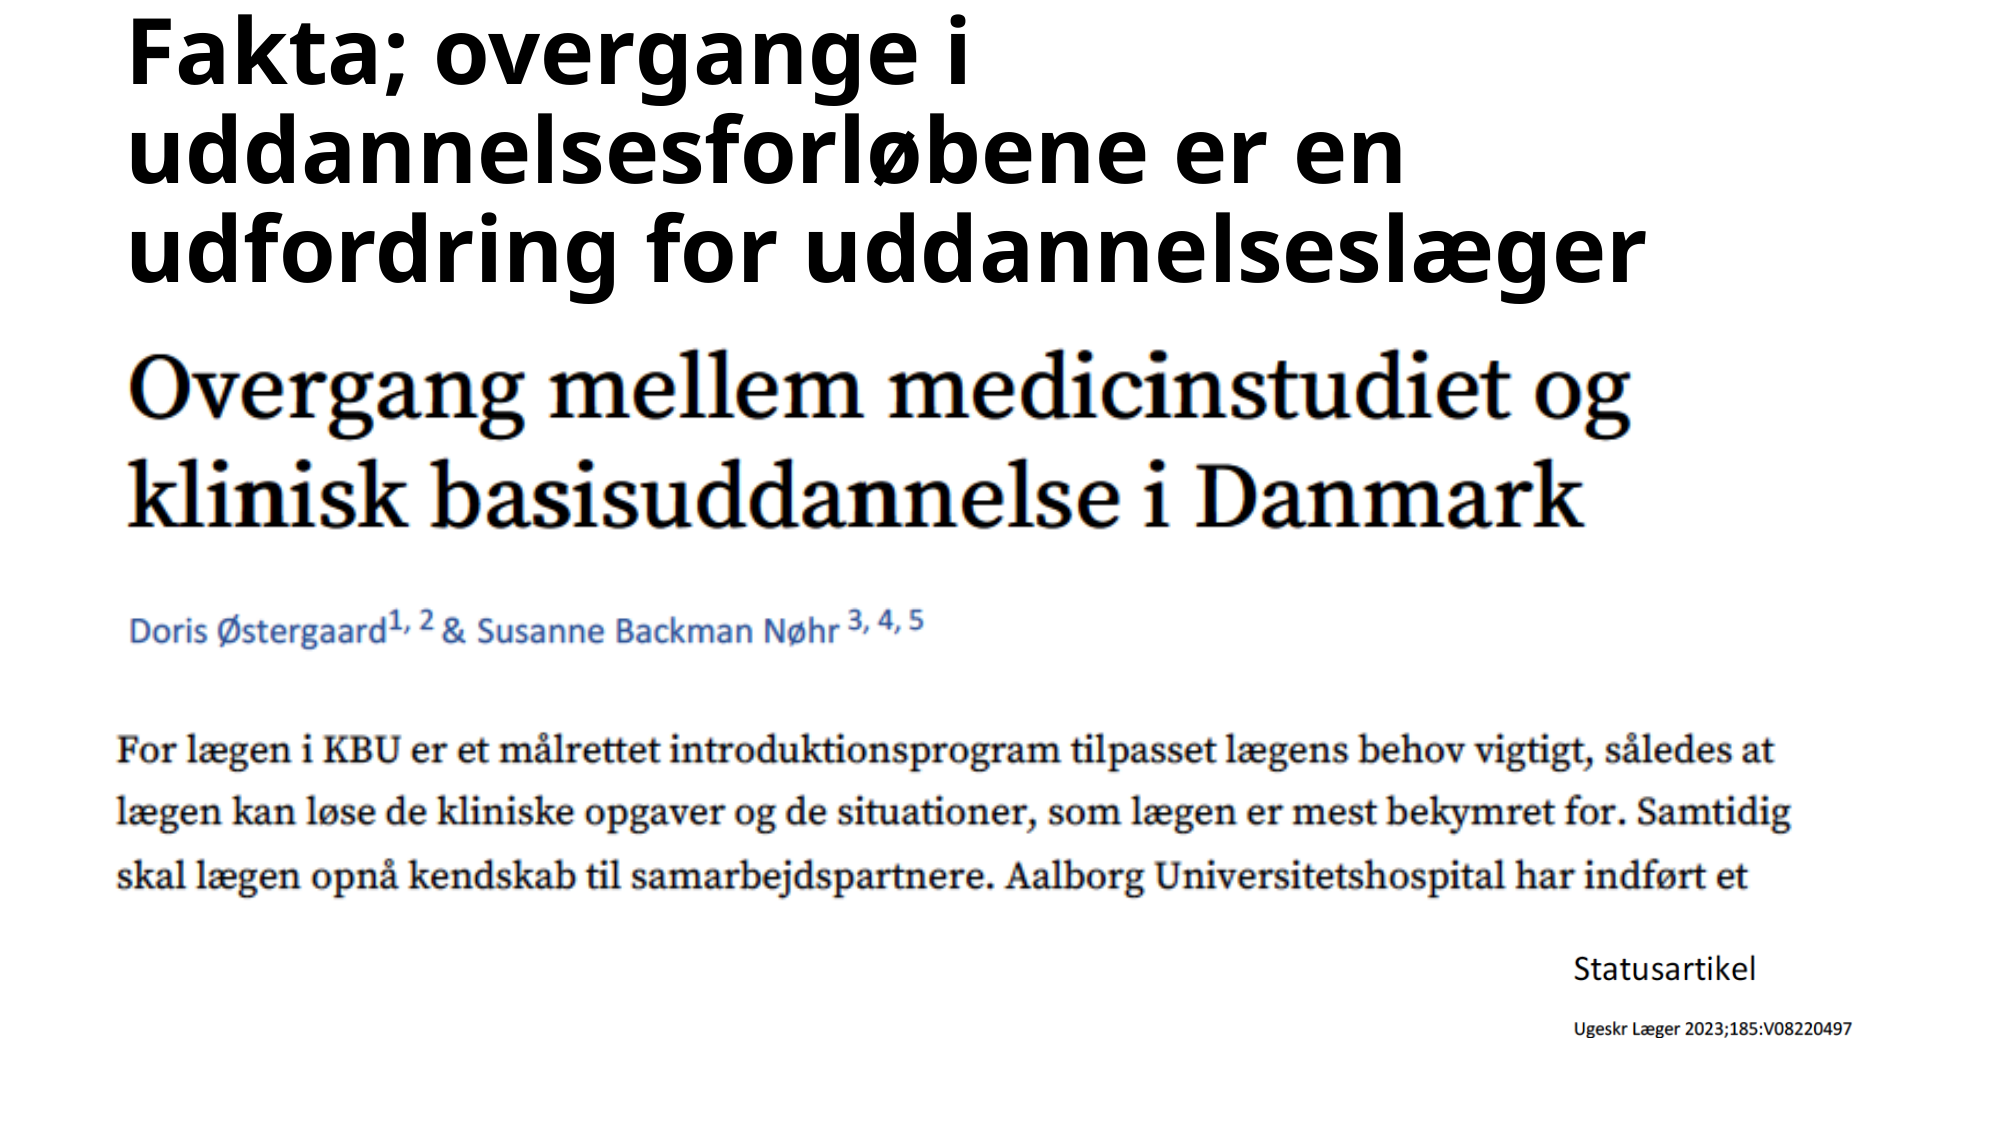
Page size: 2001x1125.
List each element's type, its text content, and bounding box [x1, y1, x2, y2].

title Fakta; overgange i uddannelsesforløbene er en udfordring for uddannelseslæger [110, 44, 1836, 263]
picture [96, 309, 1692, 665]
picture [96, 701, 1806, 906]
picture [1556, 941, 1863, 1038]
